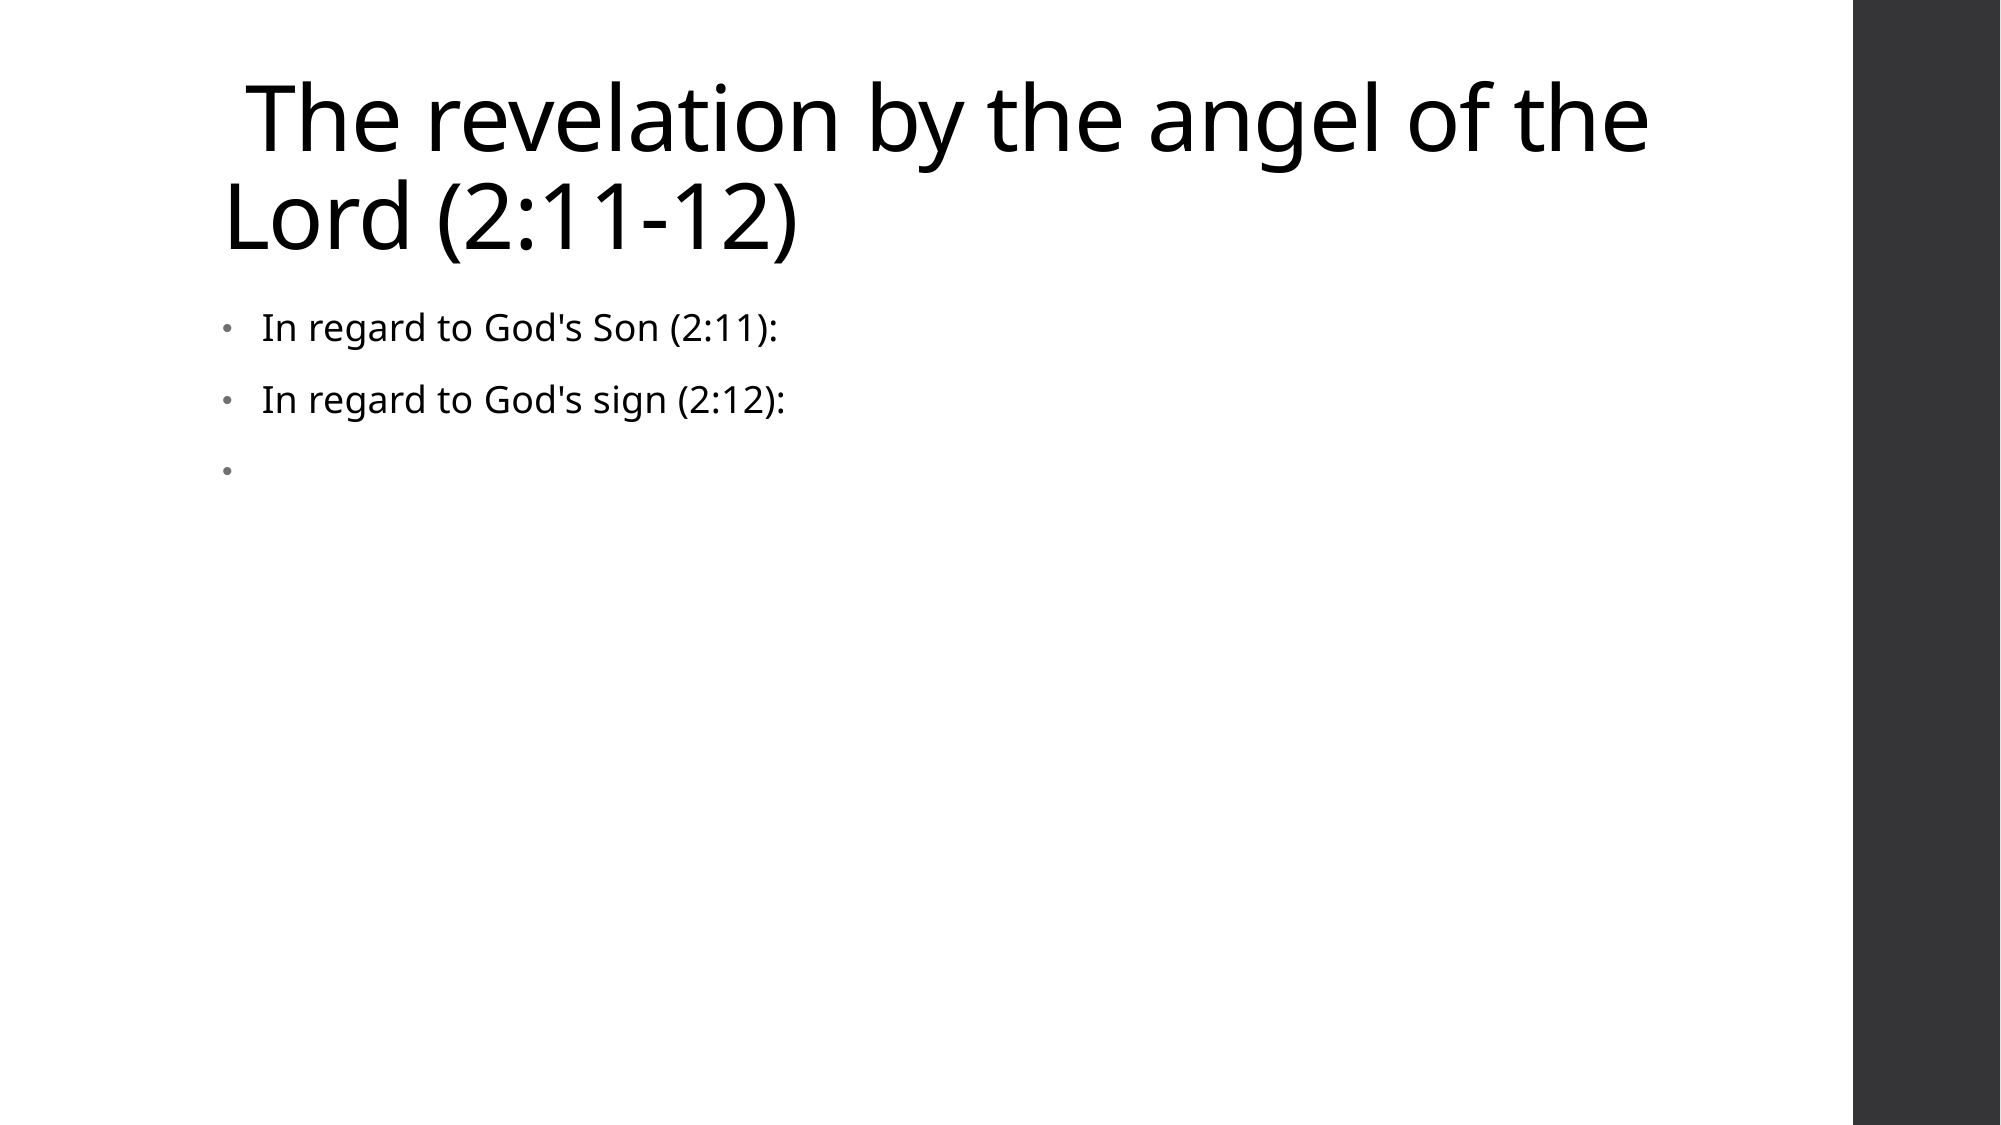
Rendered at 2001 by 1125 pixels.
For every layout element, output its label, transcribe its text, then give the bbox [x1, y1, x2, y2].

title The revelation by the angel of the Lord (2:11-12) [206, 60, 1797, 278]
list In regard to God's Son (2:11): In regard to God's sign (2:12): [206, 299, 1617, 1014]
